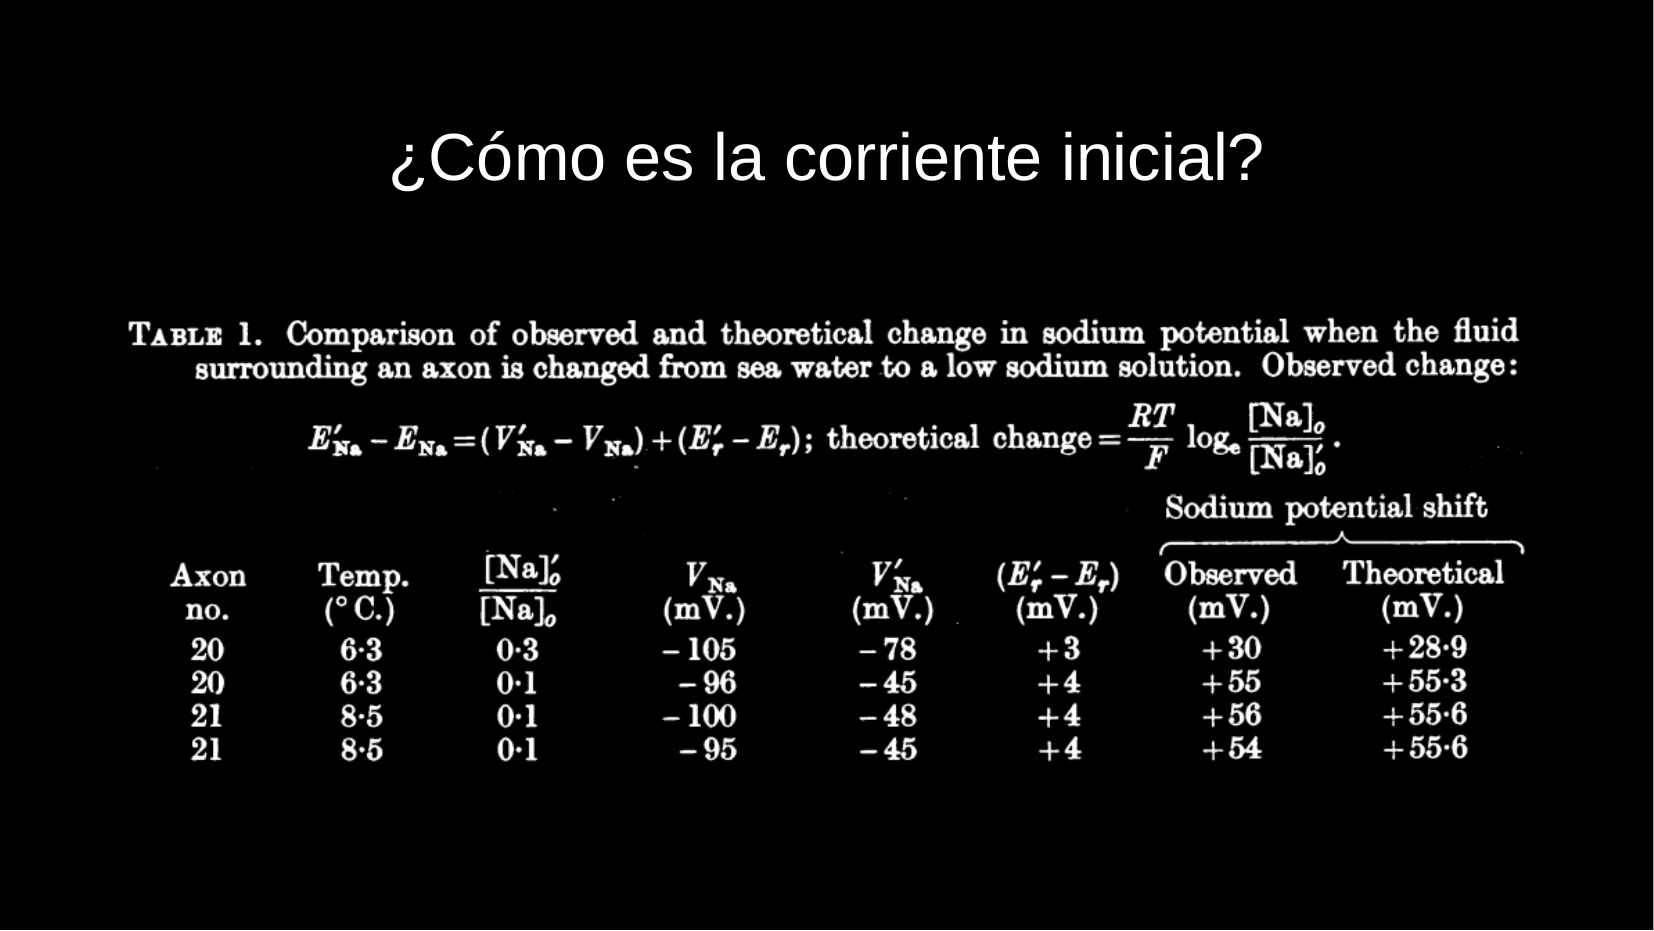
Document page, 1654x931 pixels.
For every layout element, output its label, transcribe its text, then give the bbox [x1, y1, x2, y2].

picture [115, 312, 1539, 774]
text_box ¿Cómo es la corriente inicial? [354, 112, 1300, 202]
